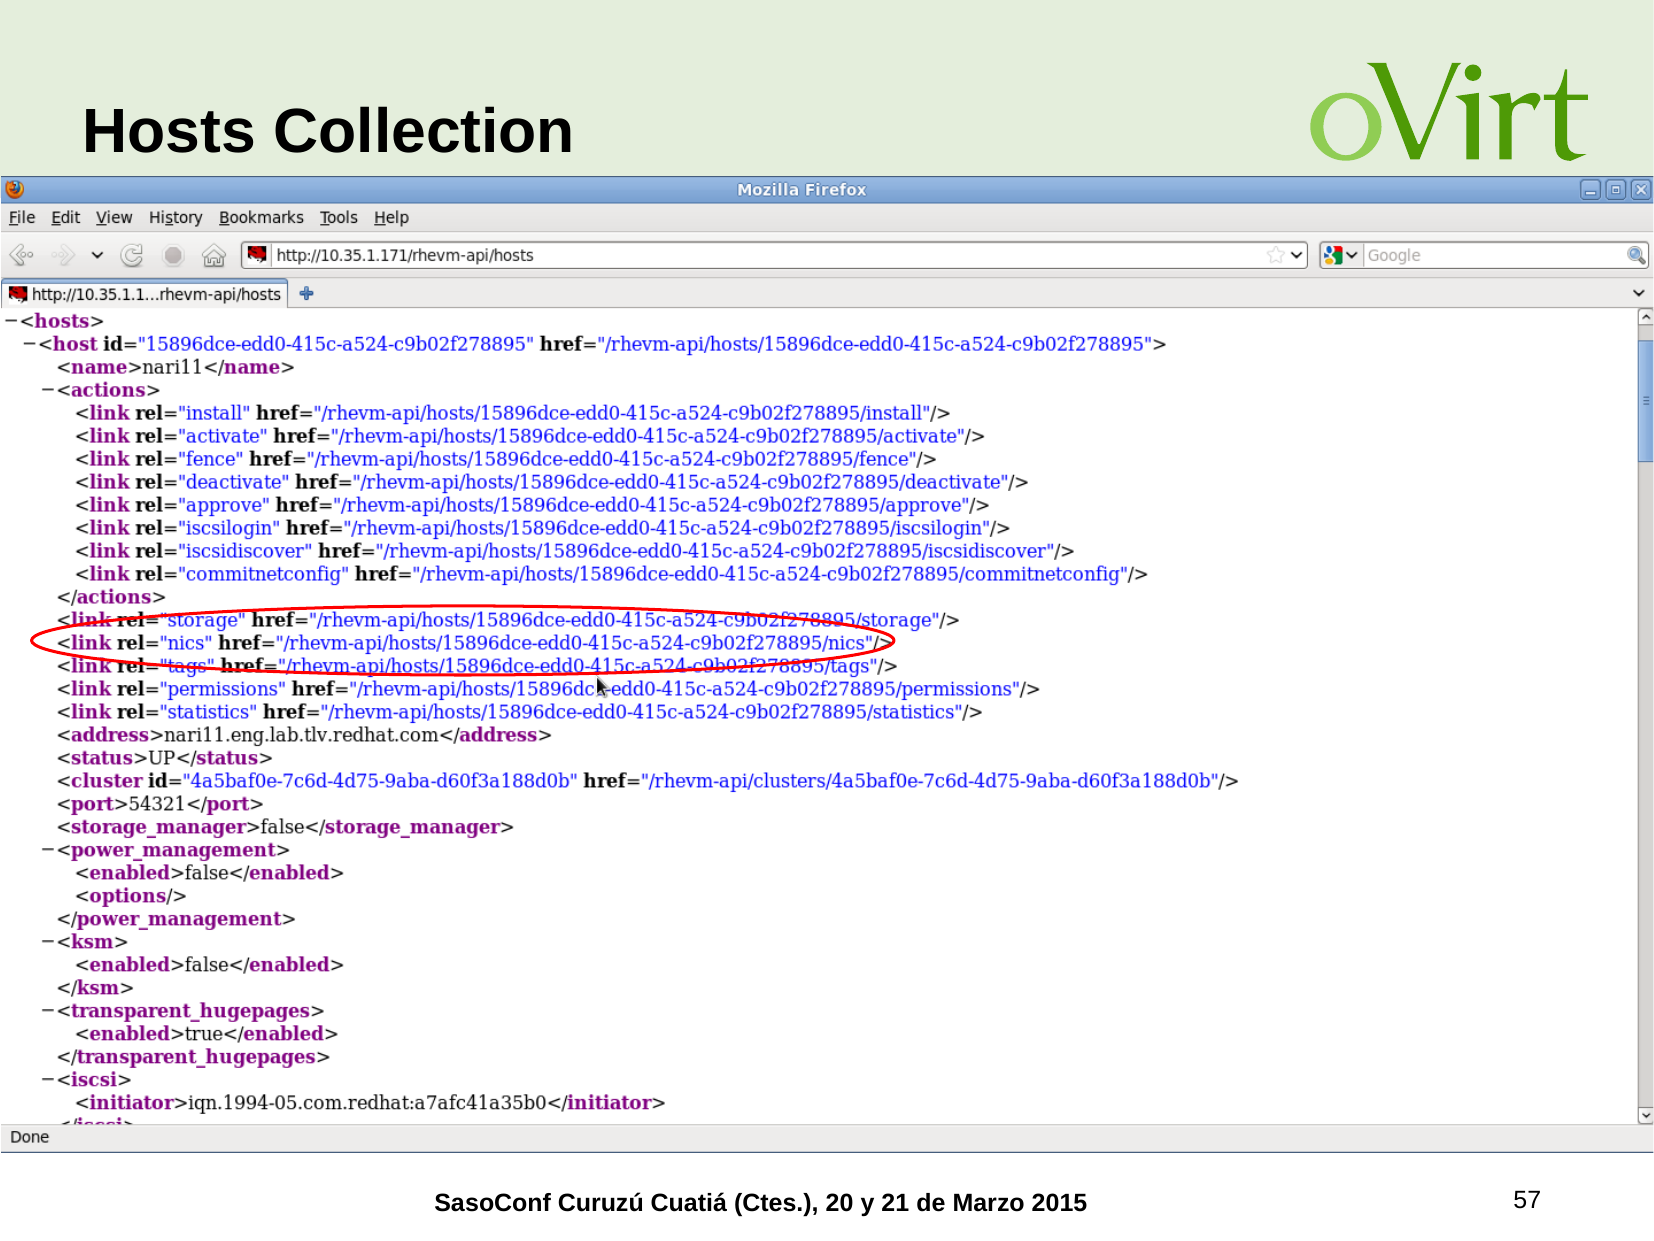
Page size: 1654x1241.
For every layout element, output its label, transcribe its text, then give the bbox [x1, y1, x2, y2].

picture [1, 176, 1654, 1153]
title Hosts Collection [82, 37, 1571, 176]
